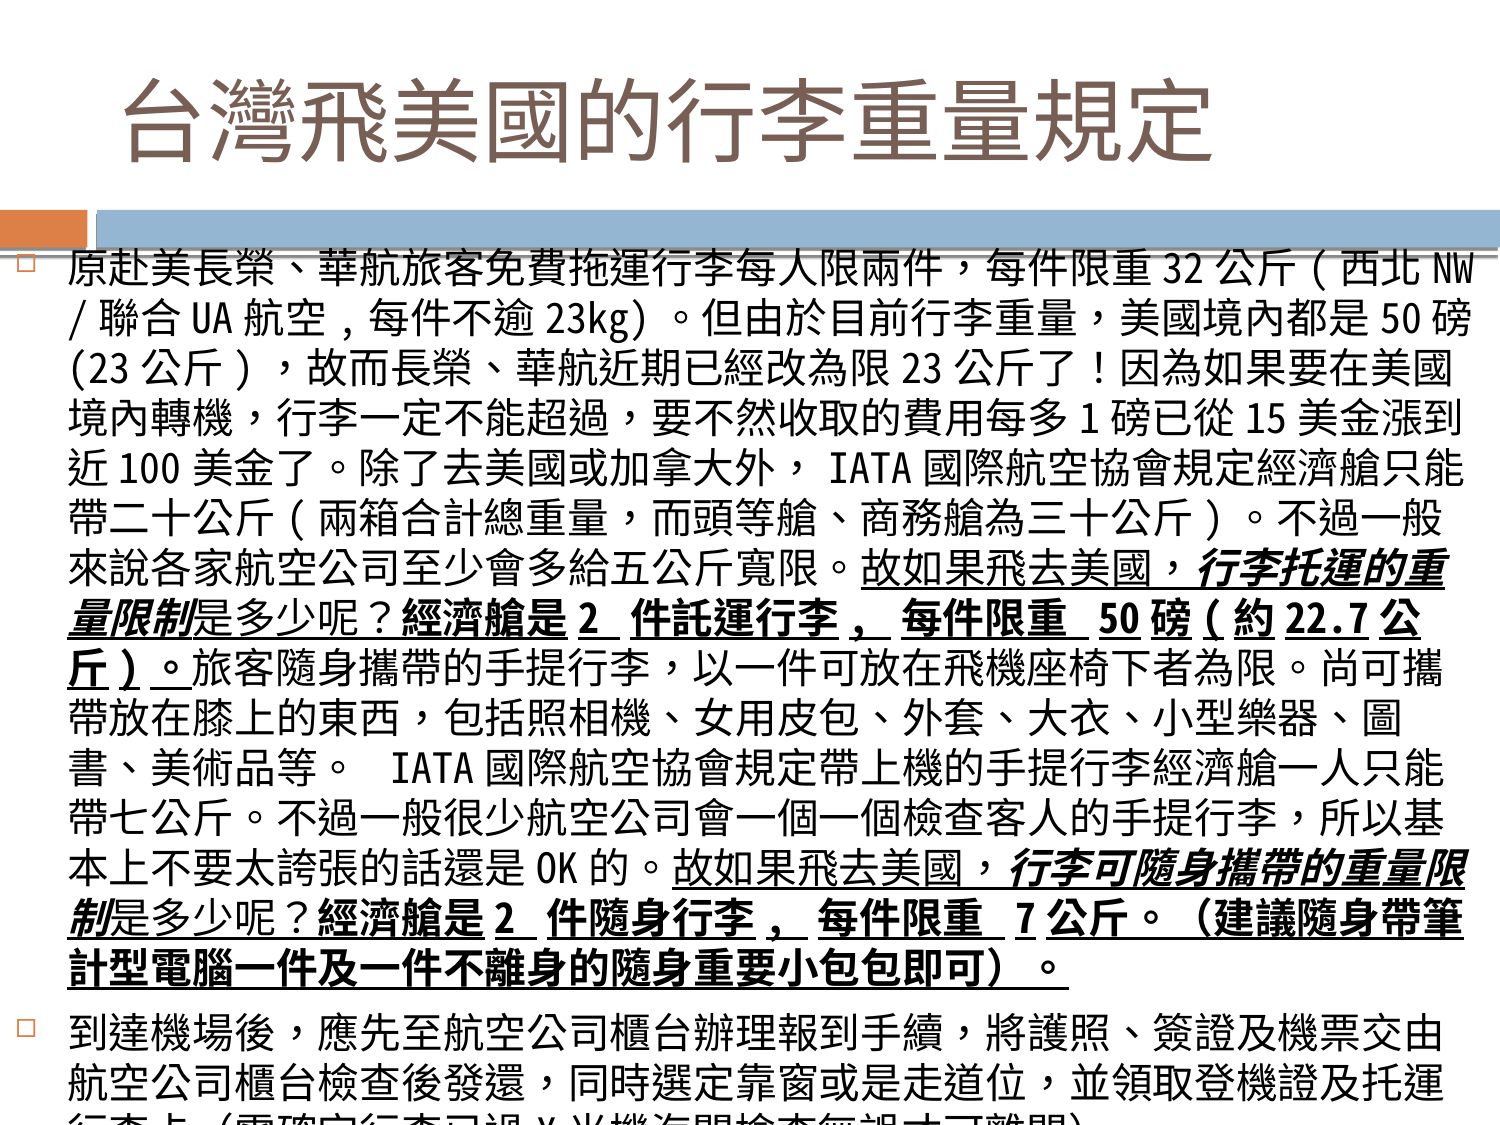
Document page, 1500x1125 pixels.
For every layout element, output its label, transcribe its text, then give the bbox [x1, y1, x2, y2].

list 原赴美長榮、華航旅客免費拖運行李每人限兩件，每件限重32公斤(西北NW/聯合UA航空,每件不逾23kg)。但由於目前行李重量，美國境內都是50磅(23公斤)，故而長榮、華航近期已經改為限23公斤了！因為如果要在美國境內轉機，行李一定不能超過，要不然收取的費用每多1磅已從15美金漲到近100美金了。除了去美國或加拿大外，IATA國際航空協會規定經濟艙只能帶二十公斤(兩箱合計總重量，而頭等艙、商務艙為三十公斤)。不過一般來說各家航空公司至少會多給五公斤寬限。故如果飛去美國，行李托運的重量限制是多少呢？經濟艙是2 件託運行李, 每件限重 50磅(約22.7公斤)。旅客隨身攜帶的手提行李，以一件可放在飛機座椅下者為限。尚可攜帶放在膝上的東西，包括照相機、女用皮包、外套、大衣、小型樂器、圖書、美術品等。 IATA國際航空協會規定帶上機的手提行李經濟艙一人只能帶七公斤。不過一般很少航空公司會一個一個檢查客人的手提行李，所以基本上不要太誇張的話還是OK的。故如果飛去美國，行李可隨身攜帶的重量限制是多少呢？經濟艙是2 件隨身行李, 每件限重 7公斤。（建議隨身帶筆計型電腦一件及一件不離身的隨身重要小包包即可）。 到達機場後，應先至航空公司櫃台辦理報到手續，將護照、簽證及機票交由航空公司櫃台檢查後發還，同時選定靠窗或是走道位，並領取登機證及托運行李卡（需確定行李已過X光機海關檢查無誤才可離開）。 [0, 234, 1500, 1000]
title 台灣飛美國的行李重量規定 [100, 37, 1438, 200]
